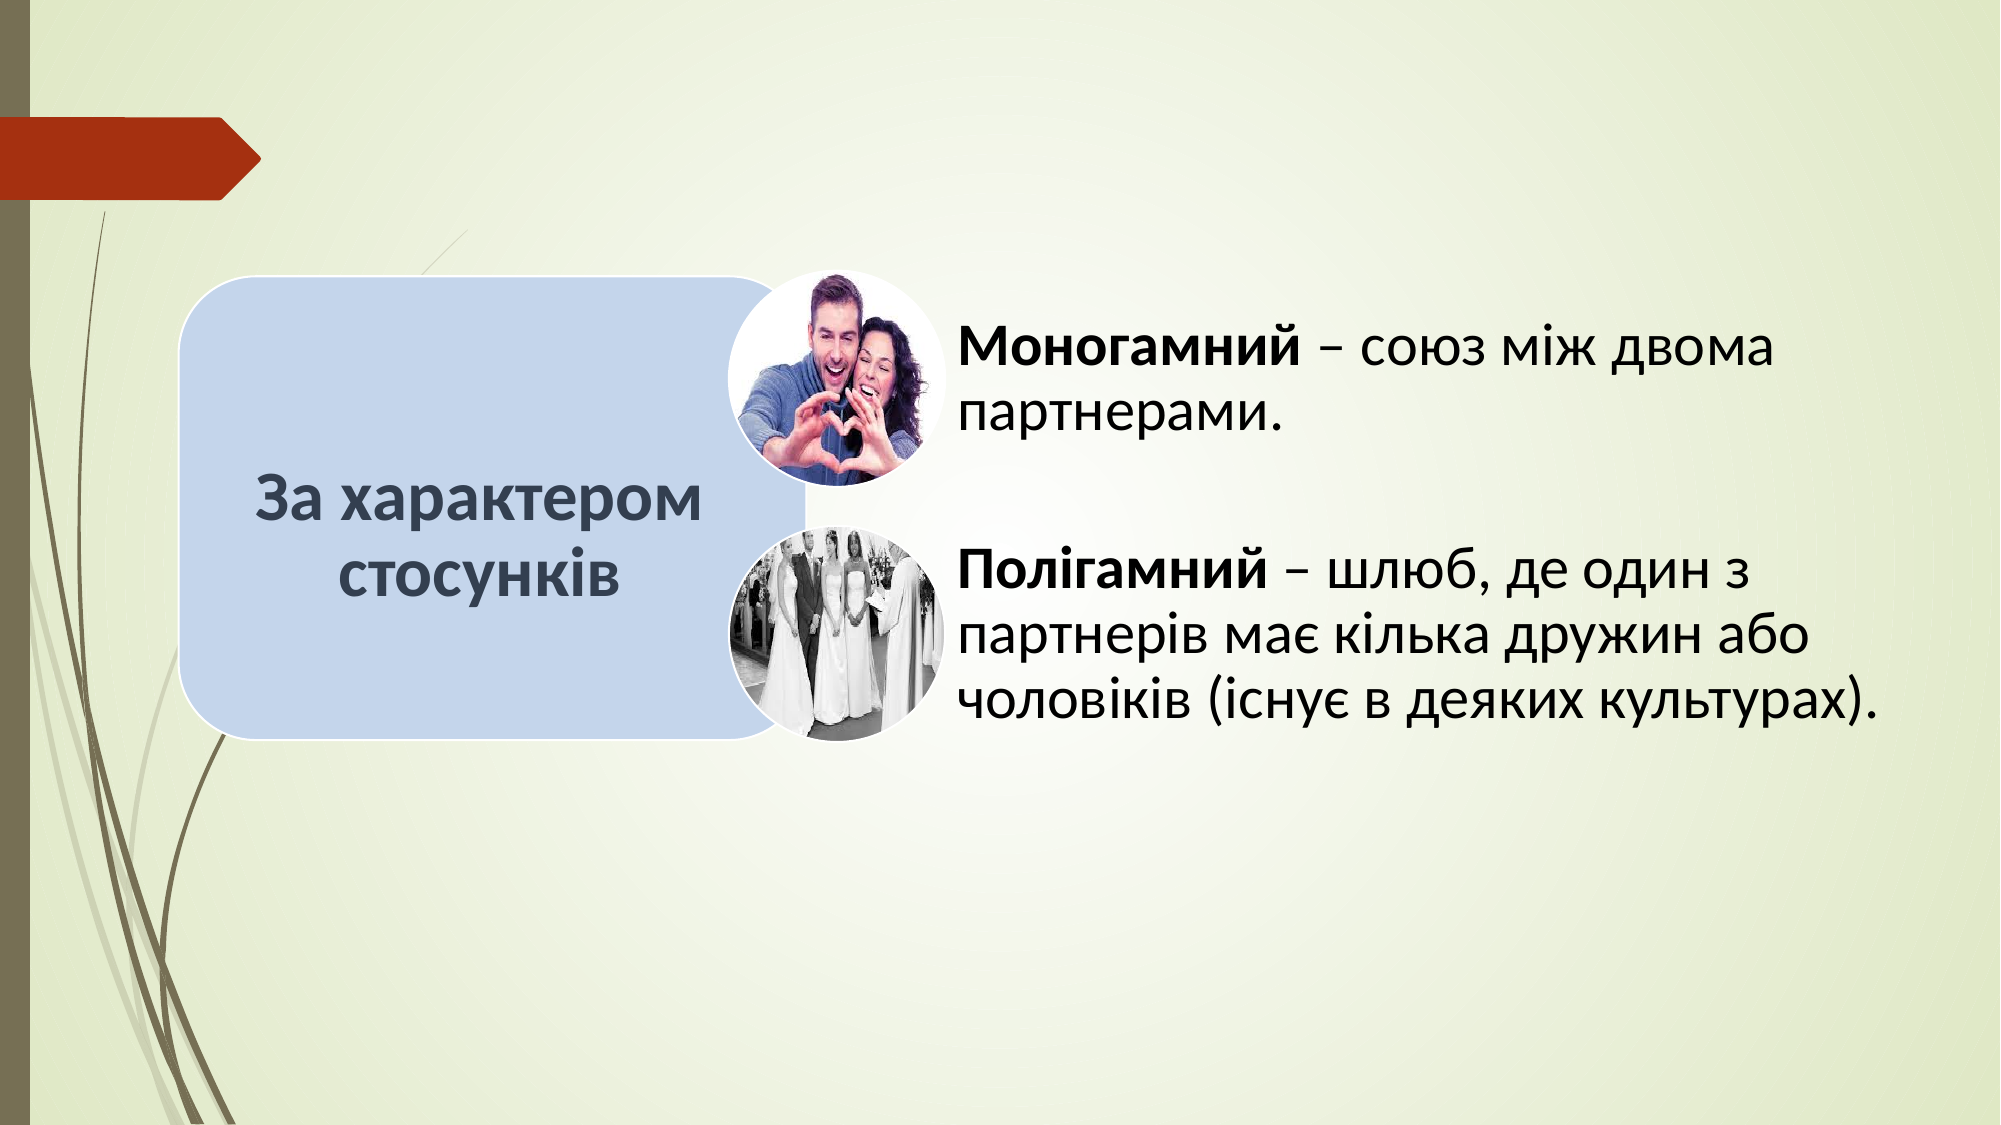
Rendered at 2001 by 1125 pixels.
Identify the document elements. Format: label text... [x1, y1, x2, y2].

text_box [178, 270, 945, 743]
text_box Полігамний – шлюб, де один з партнерів має кілька дружин або чоловіків (існує в деяких культурах). [945, 525, 1906, 743]
text_box За характером стосунків [238, 388, 722, 627]
text_box Моногамний – союз між двома партнерами. [945, 270, 1906, 487]
